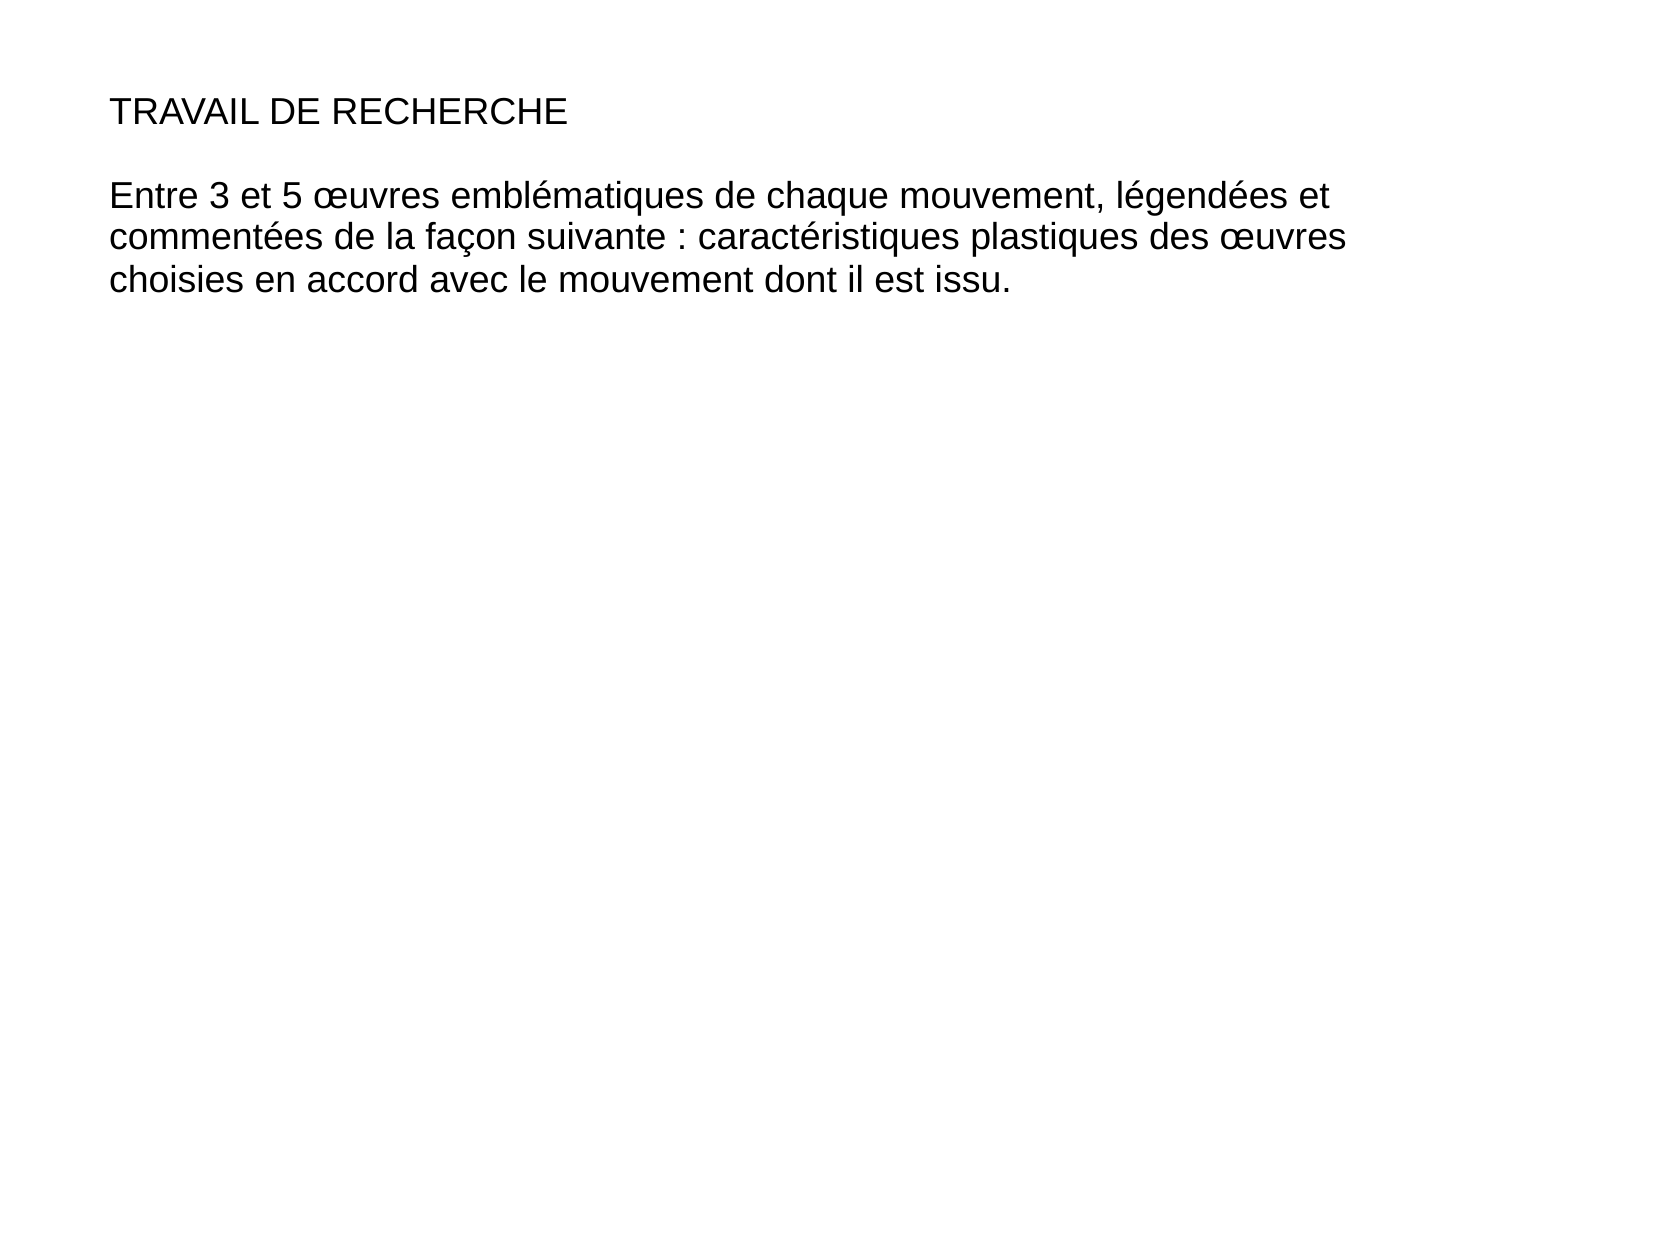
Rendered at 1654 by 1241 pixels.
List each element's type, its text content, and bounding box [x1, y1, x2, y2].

text_box TRAVAIL DE RECHERCHE Entre 3 et 5 œuvres emblématiques de chaque mouvement, légendées et commentées de la façon suivante : caractéristiques plastiques des œuvres choisies en accord avec le mouvement dont il est issu. [94, 82, 1489, 308]
